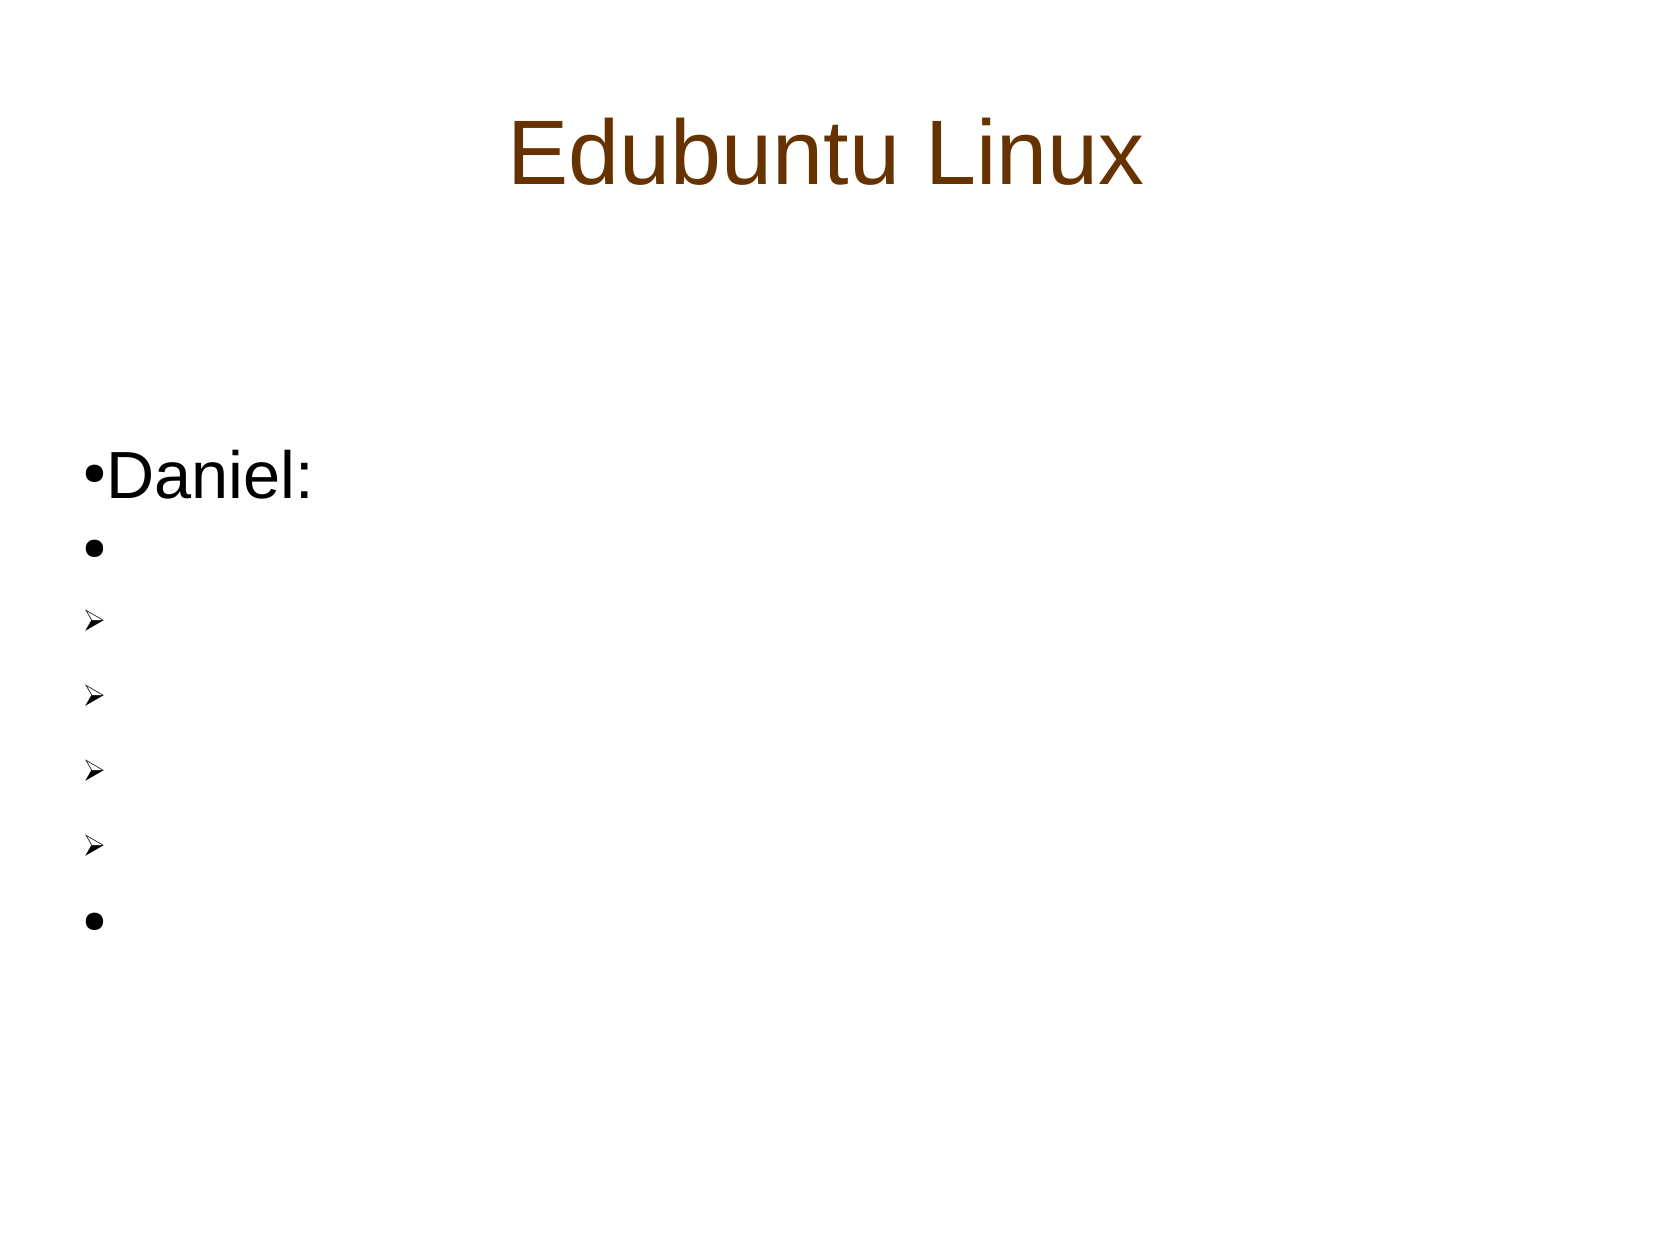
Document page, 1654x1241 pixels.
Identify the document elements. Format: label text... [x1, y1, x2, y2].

title Edubuntu Linux [82, 49, 1571, 257]
subtitle Daniel: [82, 290, 1571, 1109]
